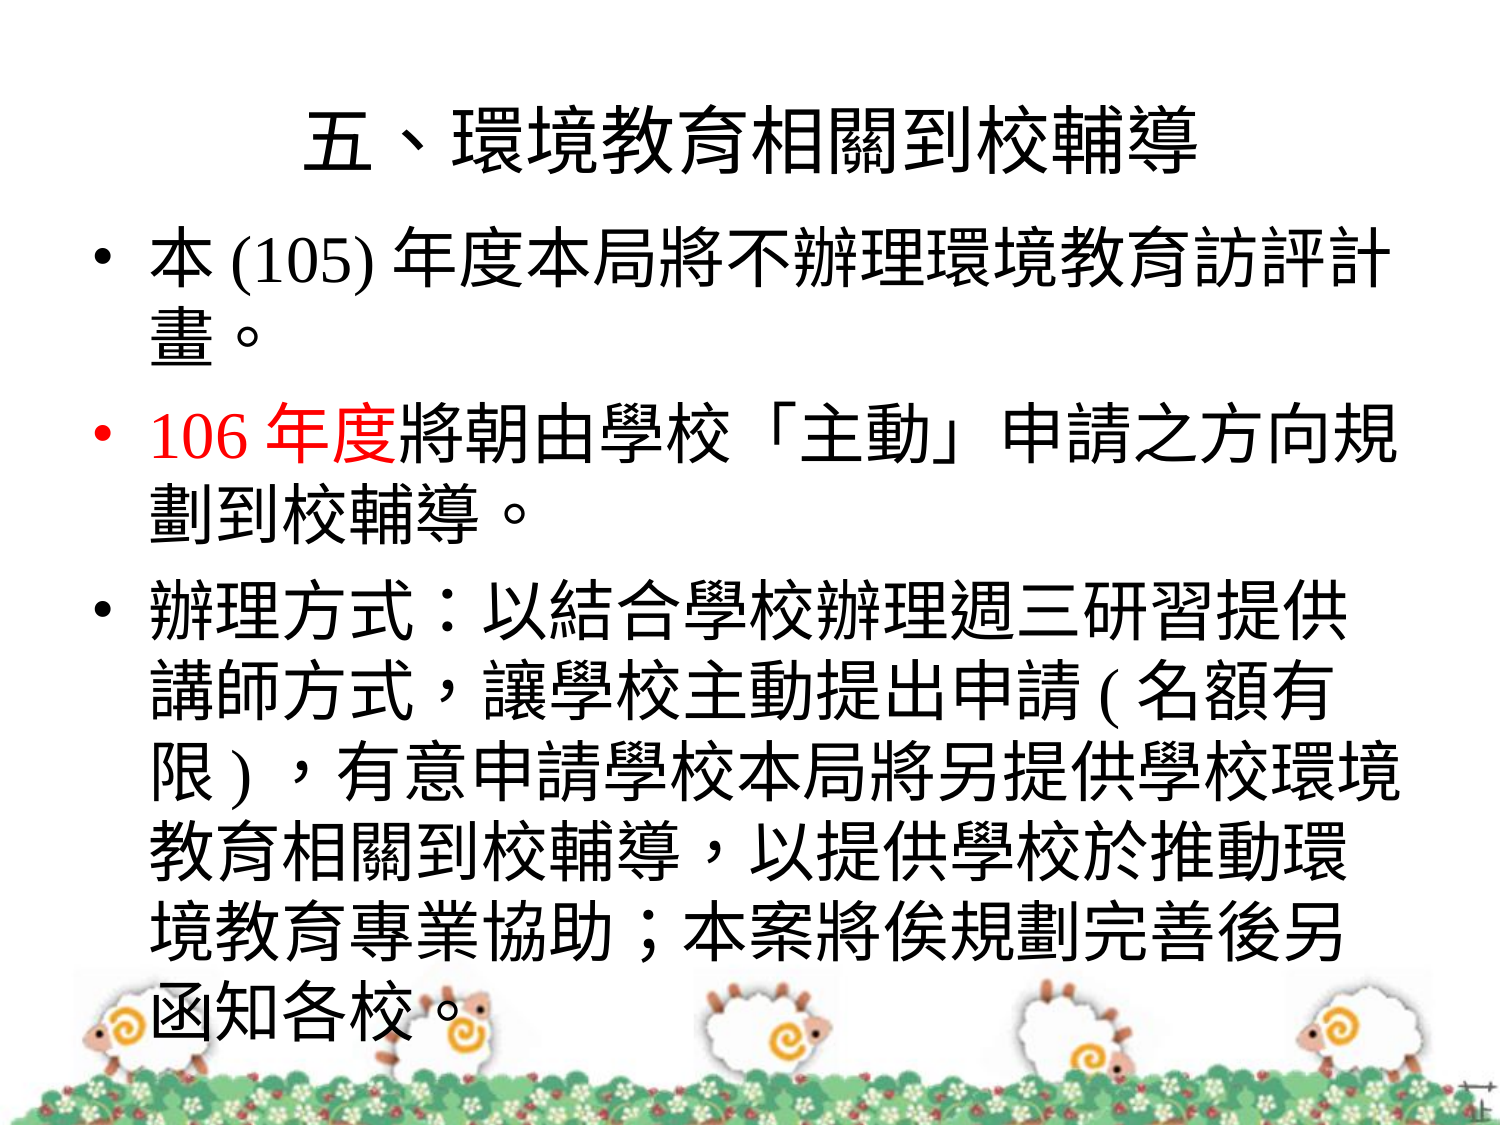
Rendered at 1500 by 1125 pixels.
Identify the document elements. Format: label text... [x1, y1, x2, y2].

picture [0, 645, 1500, 1125]
list 本(105)年度本局將不辦理環境教育訪評計畫。 106年度將朝由學校「主動」申請之方向規劃到校輔導。 辦理方式：以結合學校辦理週三研習提供講師方式，讓學校主動提出申請(名額有限)，有意申請學校本局將另提供學校環境教育相關到校輔導，以提供學校於推動環境教育專業協助；本案將俟規劃完善後另函知各校。 [76, 207, 1427, 1071]
title 五、環境教育相關到校輔導 [75, 45, 1426, 233]
